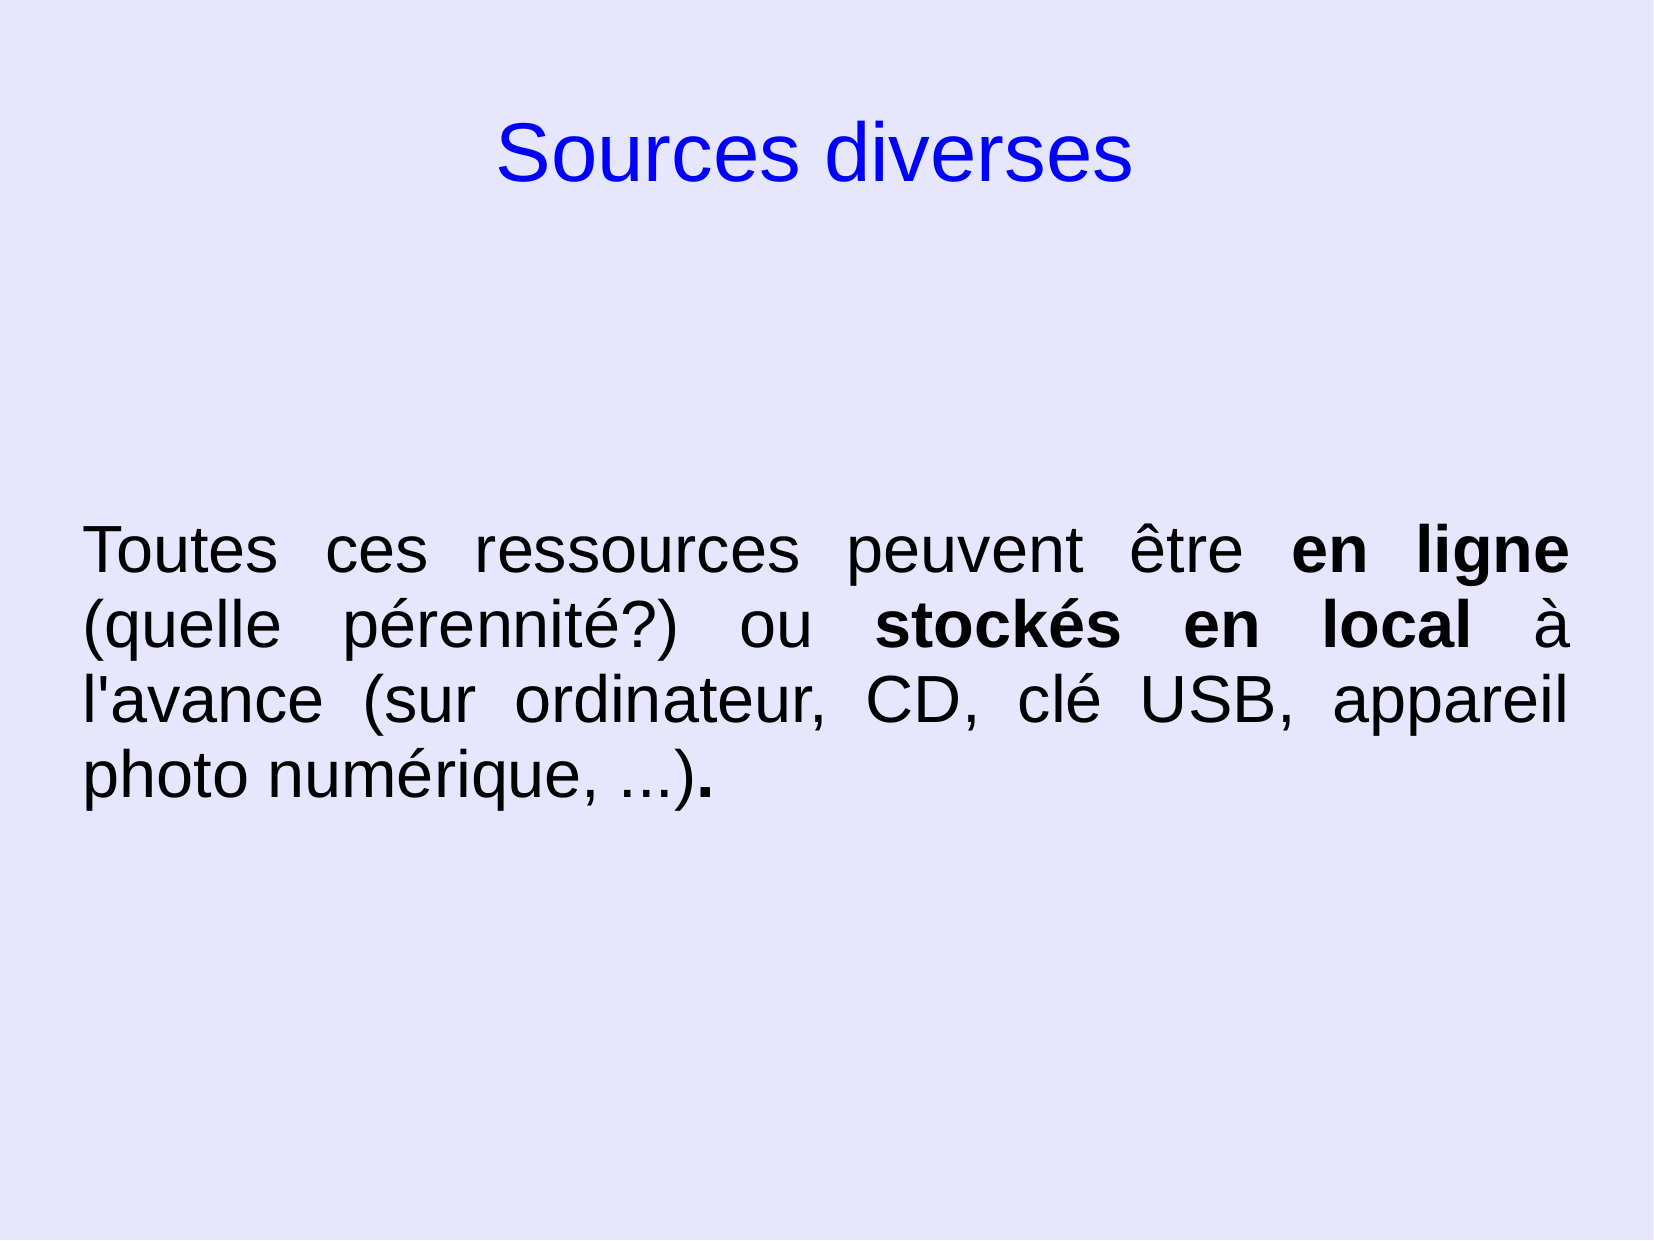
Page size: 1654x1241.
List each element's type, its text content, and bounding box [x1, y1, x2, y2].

title Sources diverses [82, 56, 1571, 250]
subtitle Toutes ces ressources peuvent être en ligne (quelle pérennité?) ou stockés en local à l'avance (sur ordinateur, CD, clé USB, appareil photo numérique, ...). [82, 297, 1571, 1102]
